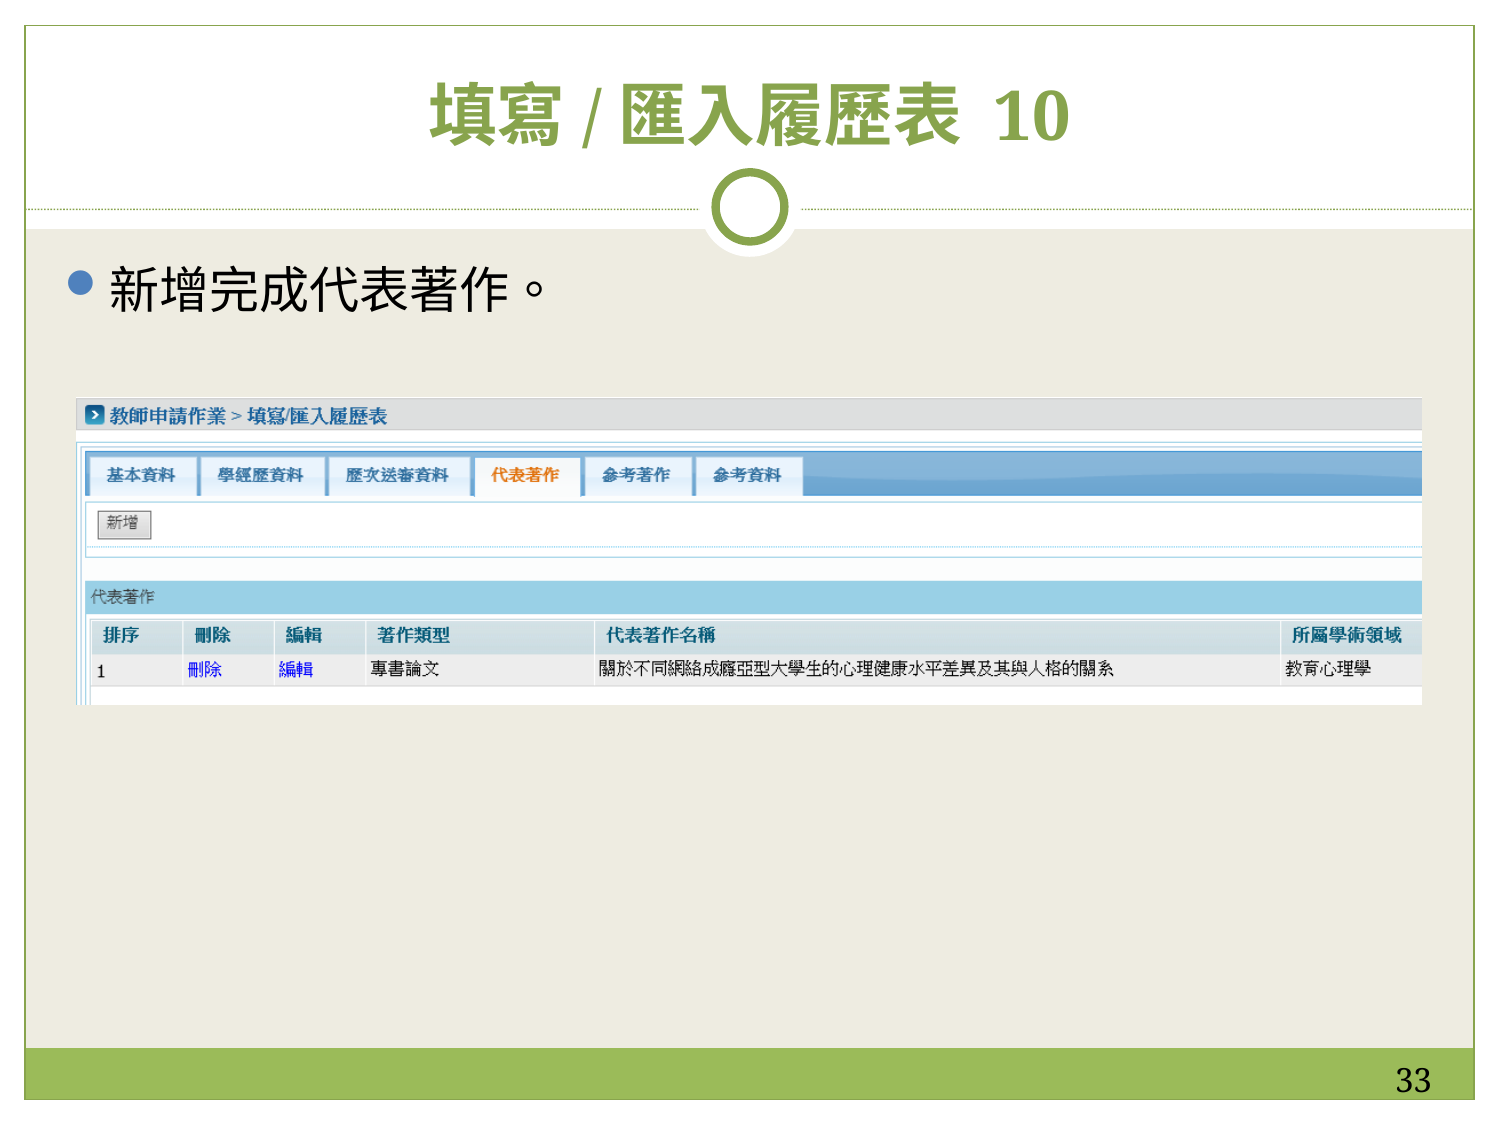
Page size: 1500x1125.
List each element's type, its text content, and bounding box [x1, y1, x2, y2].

picture [76, 397, 1422, 705]
text_box [1376, 1045, 1452, 1118]
title 填寫/匯入履歷表 10 [49, 37, 1450, 162]
list 新增完成代表著作。 [49, 250, 1445, 1001]
